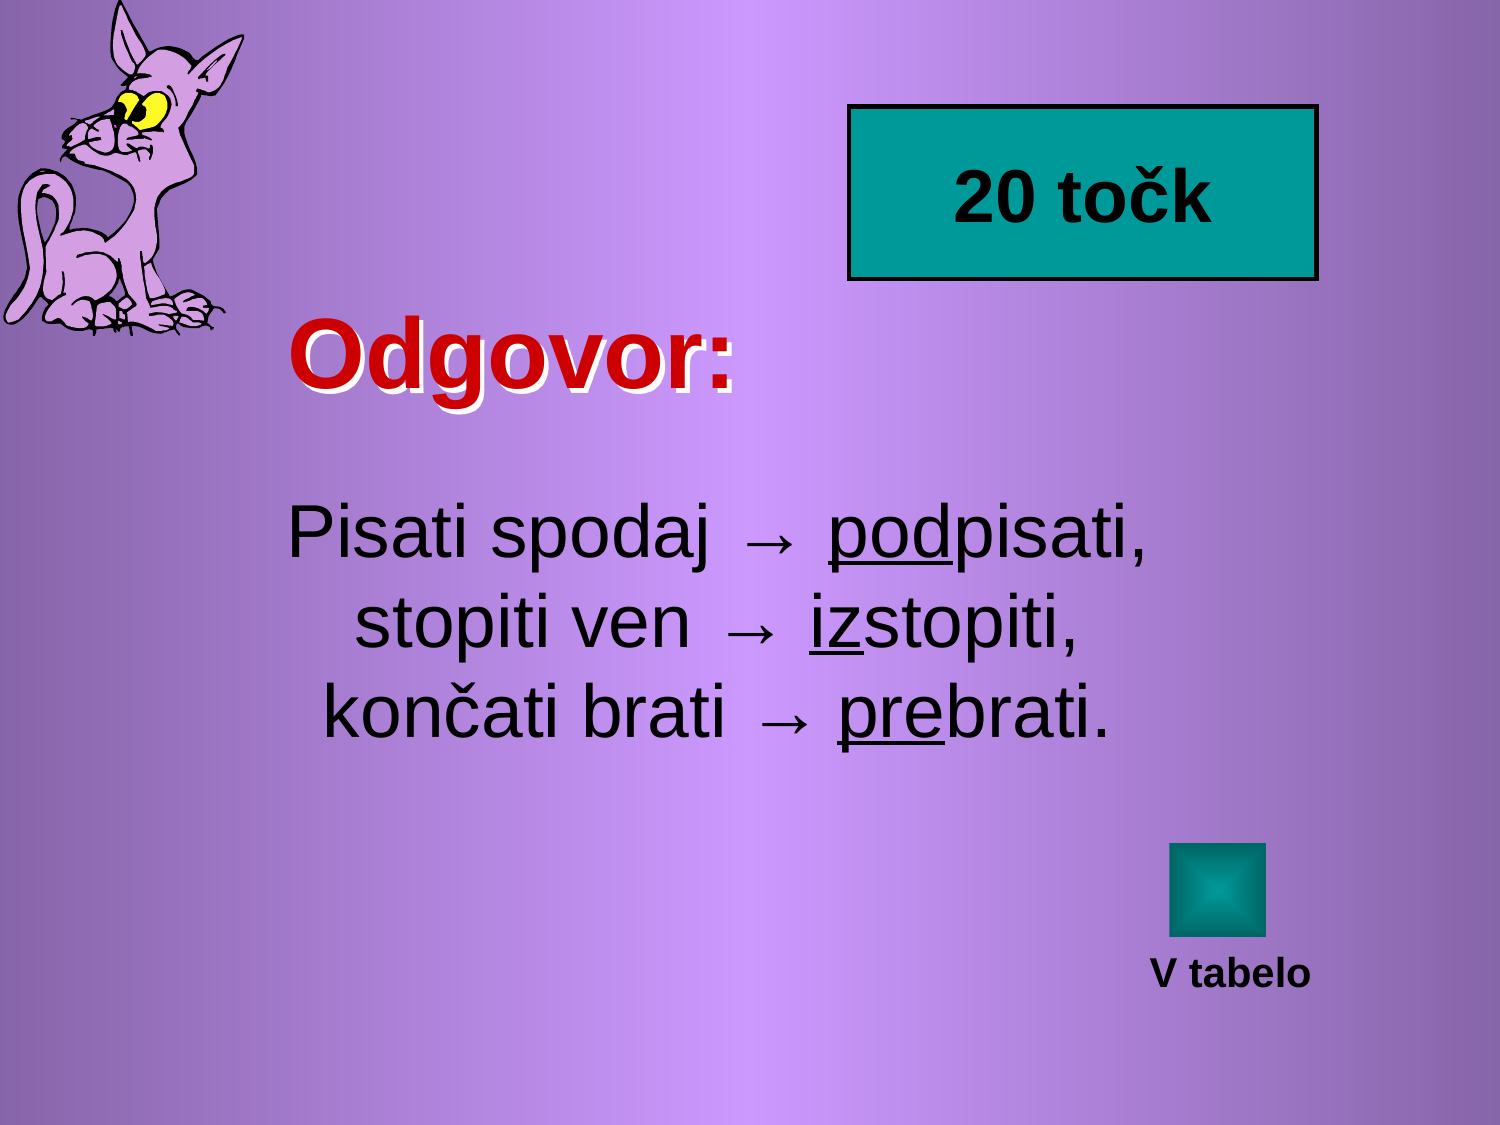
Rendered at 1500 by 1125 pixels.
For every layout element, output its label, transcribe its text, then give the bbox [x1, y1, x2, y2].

text_box Pisati spodaj → podpisati, stopiti ven → izstopiti, končati brati → prebrati. [139, 474, 1296, 760]
title Odgovor: [272, 258, 843, 438]
text_box 20 točk [848, 106, 1317, 280]
text_box V tabelo [1056, 938, 1405, 1004]
text_box [1169, 843, 1266, 937]
